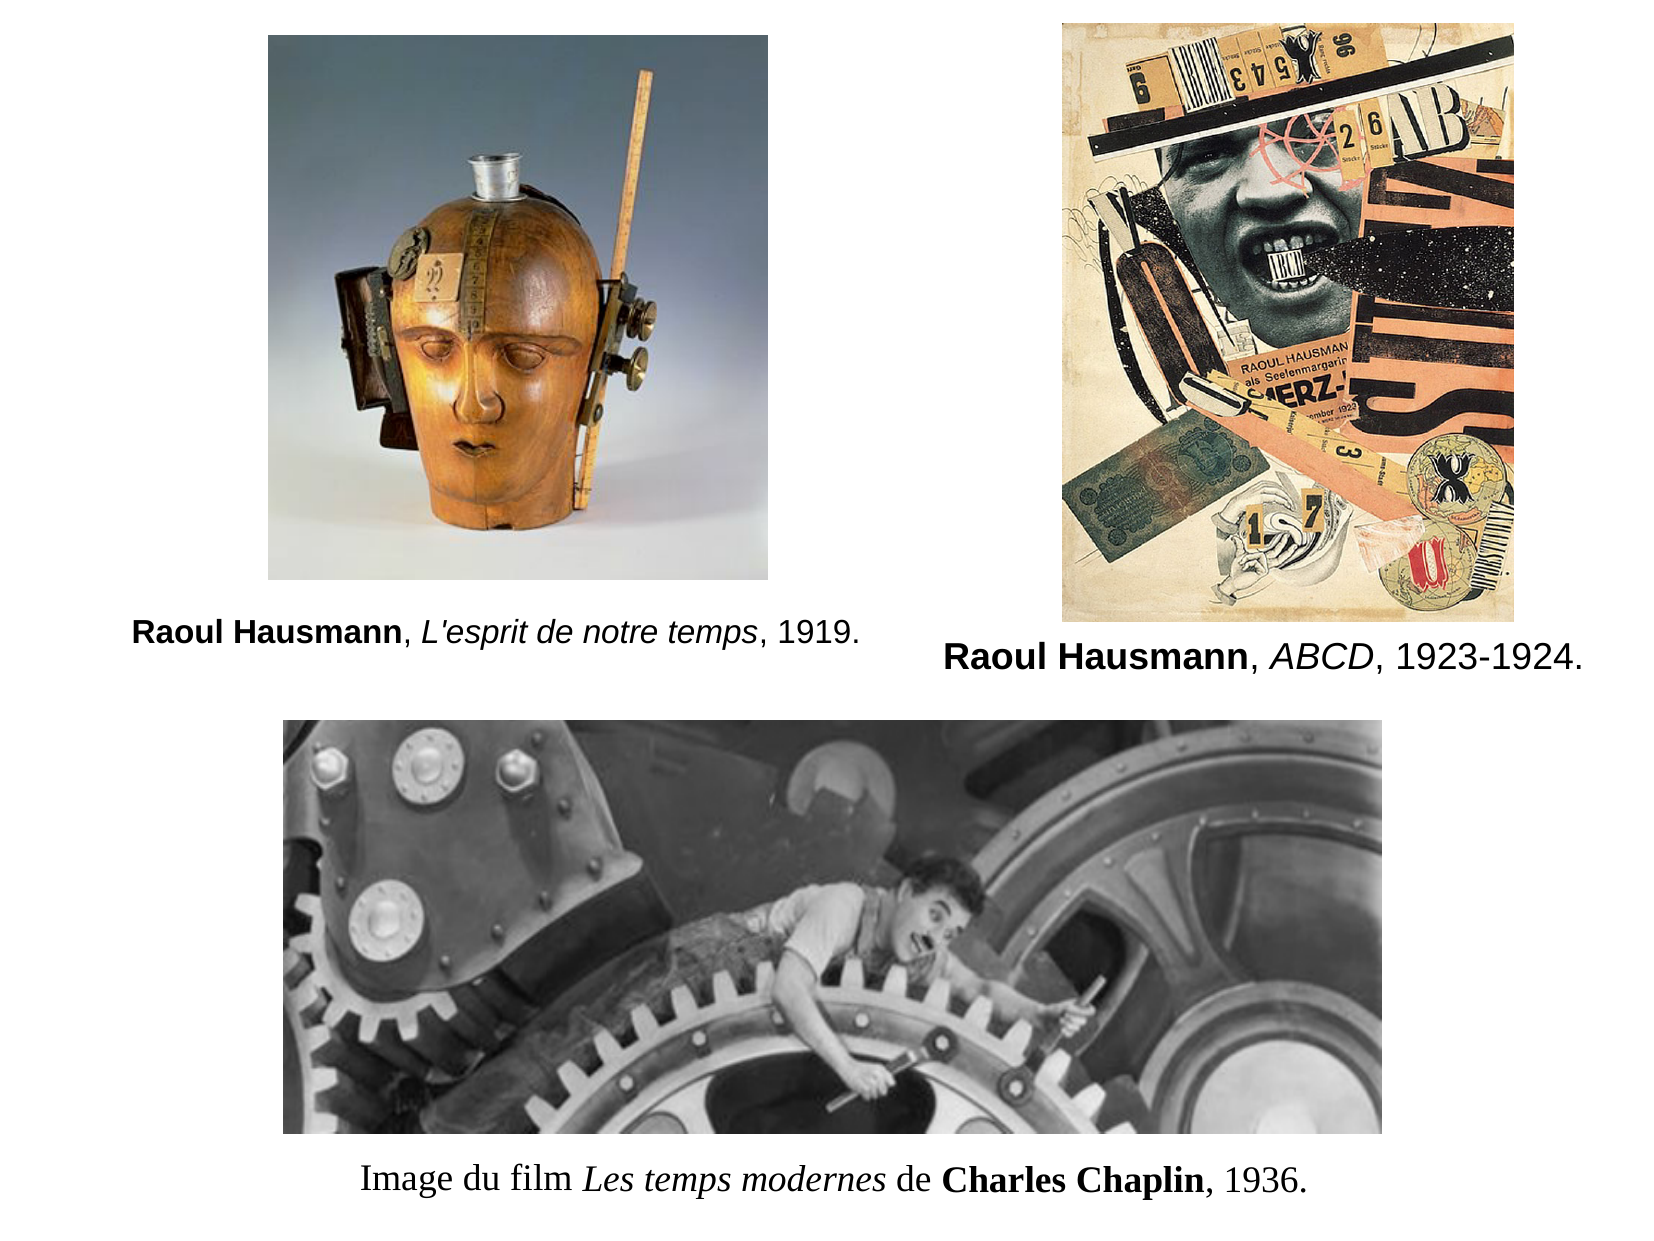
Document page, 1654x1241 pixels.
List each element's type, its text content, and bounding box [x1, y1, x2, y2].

title Image du film Les temps modernes de Charles Chaplin, 1936. [330, 1074, 1338, 1241]
picture [283, 720, 1382, 1134]
title Raoul Hausmann, L'esprit de notre temps, 1919. [11, 555, 981, 709]
title Raoul Hausmann, ABCD, 1923-1924. [779, 579, 1654, 733]
picture [1062, 23, 1514, 579]
picture [268, 35, 768, 580]
